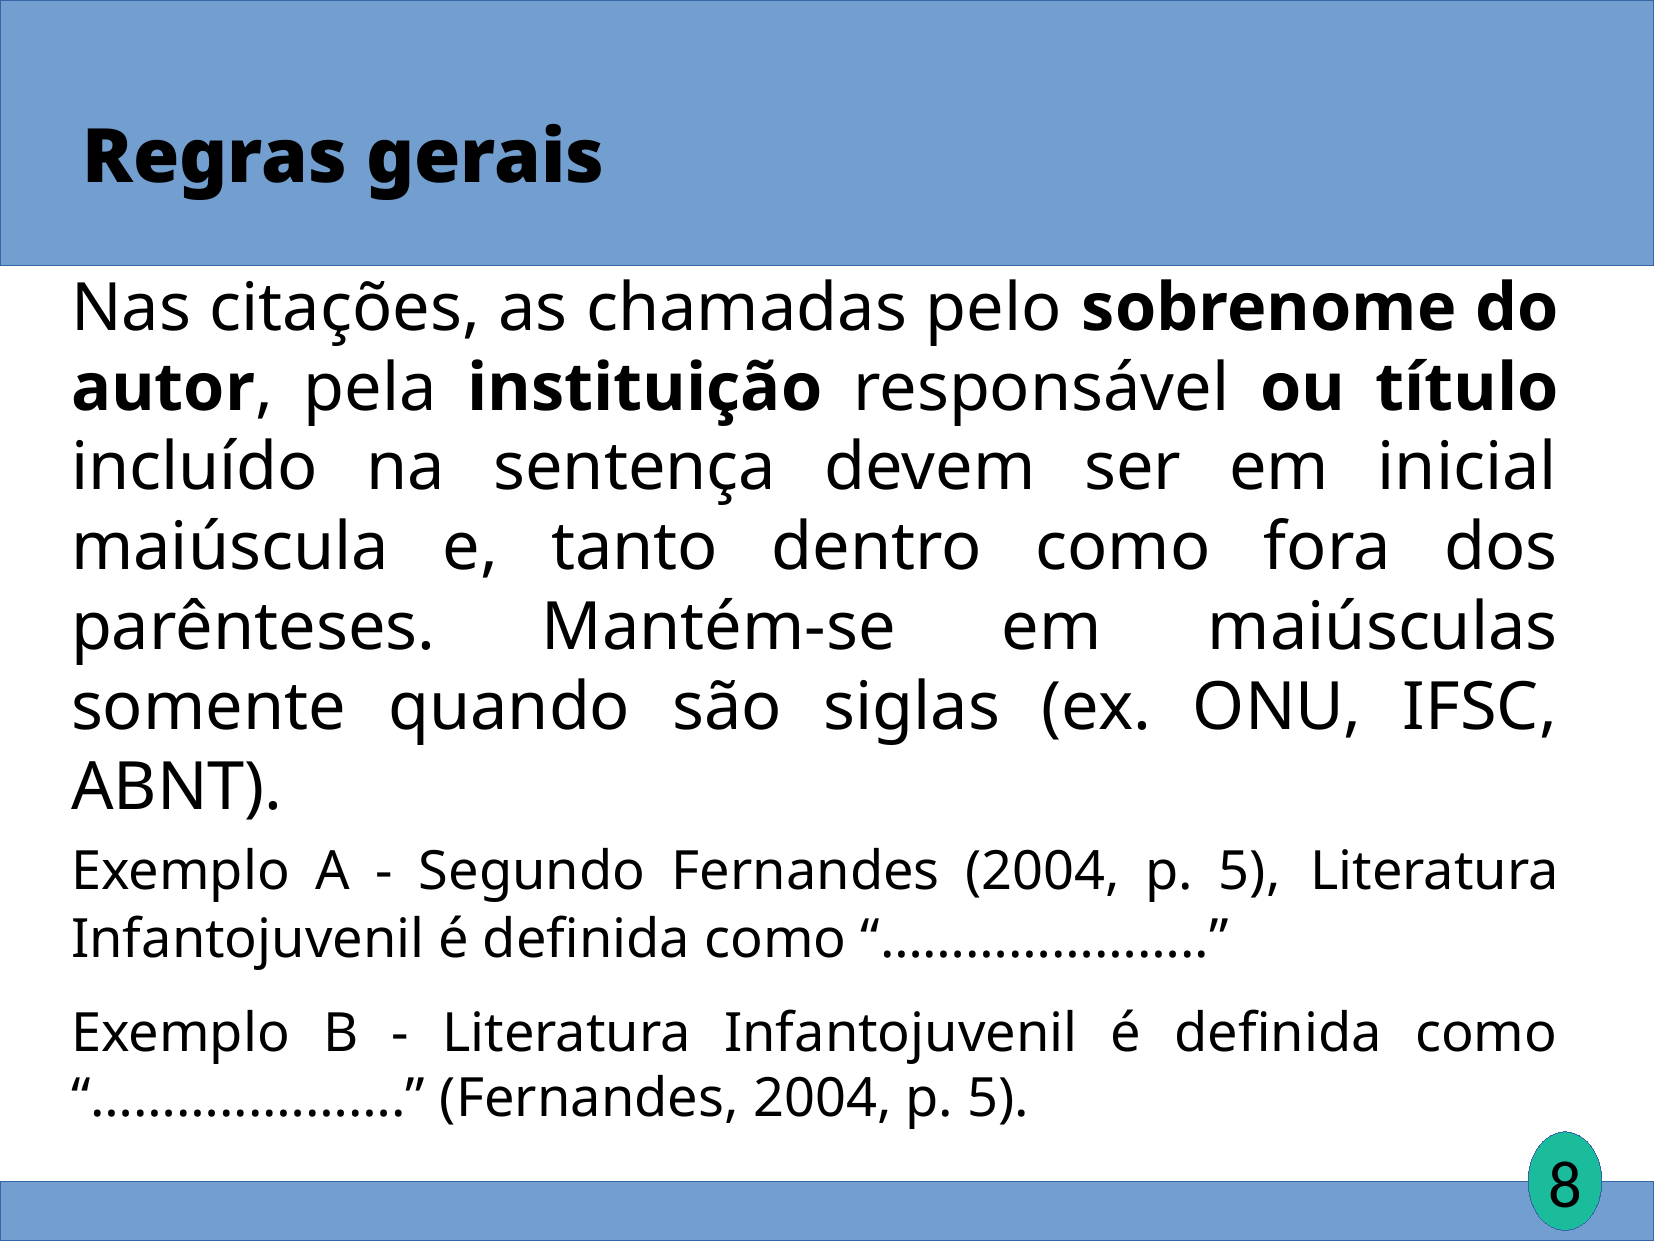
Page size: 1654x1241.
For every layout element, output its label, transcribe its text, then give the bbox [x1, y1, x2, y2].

title Regras gerais [82, 56, 1571, 250]
subtitle Nas citações, as chamadas pelo sobrenome do autor, pela instituição responsável ou título incluído na sentença devem ser em inicial maiúscula e, tanto dentro como fora dos parênteses. Mantém-se em maiúsculas somente quando são siglas (ex. ONU, IFSC, ABNT). Exemplo A - Segundo Fernandes (2004, p. 5), Literatura Infantojuvenil é definida como “…………………..” Exemplo B - Literatura Infantojuvenil é definida como “………...……….” (Fernandes, 2004, p. 5). [71, 342, 1560, 1158]
